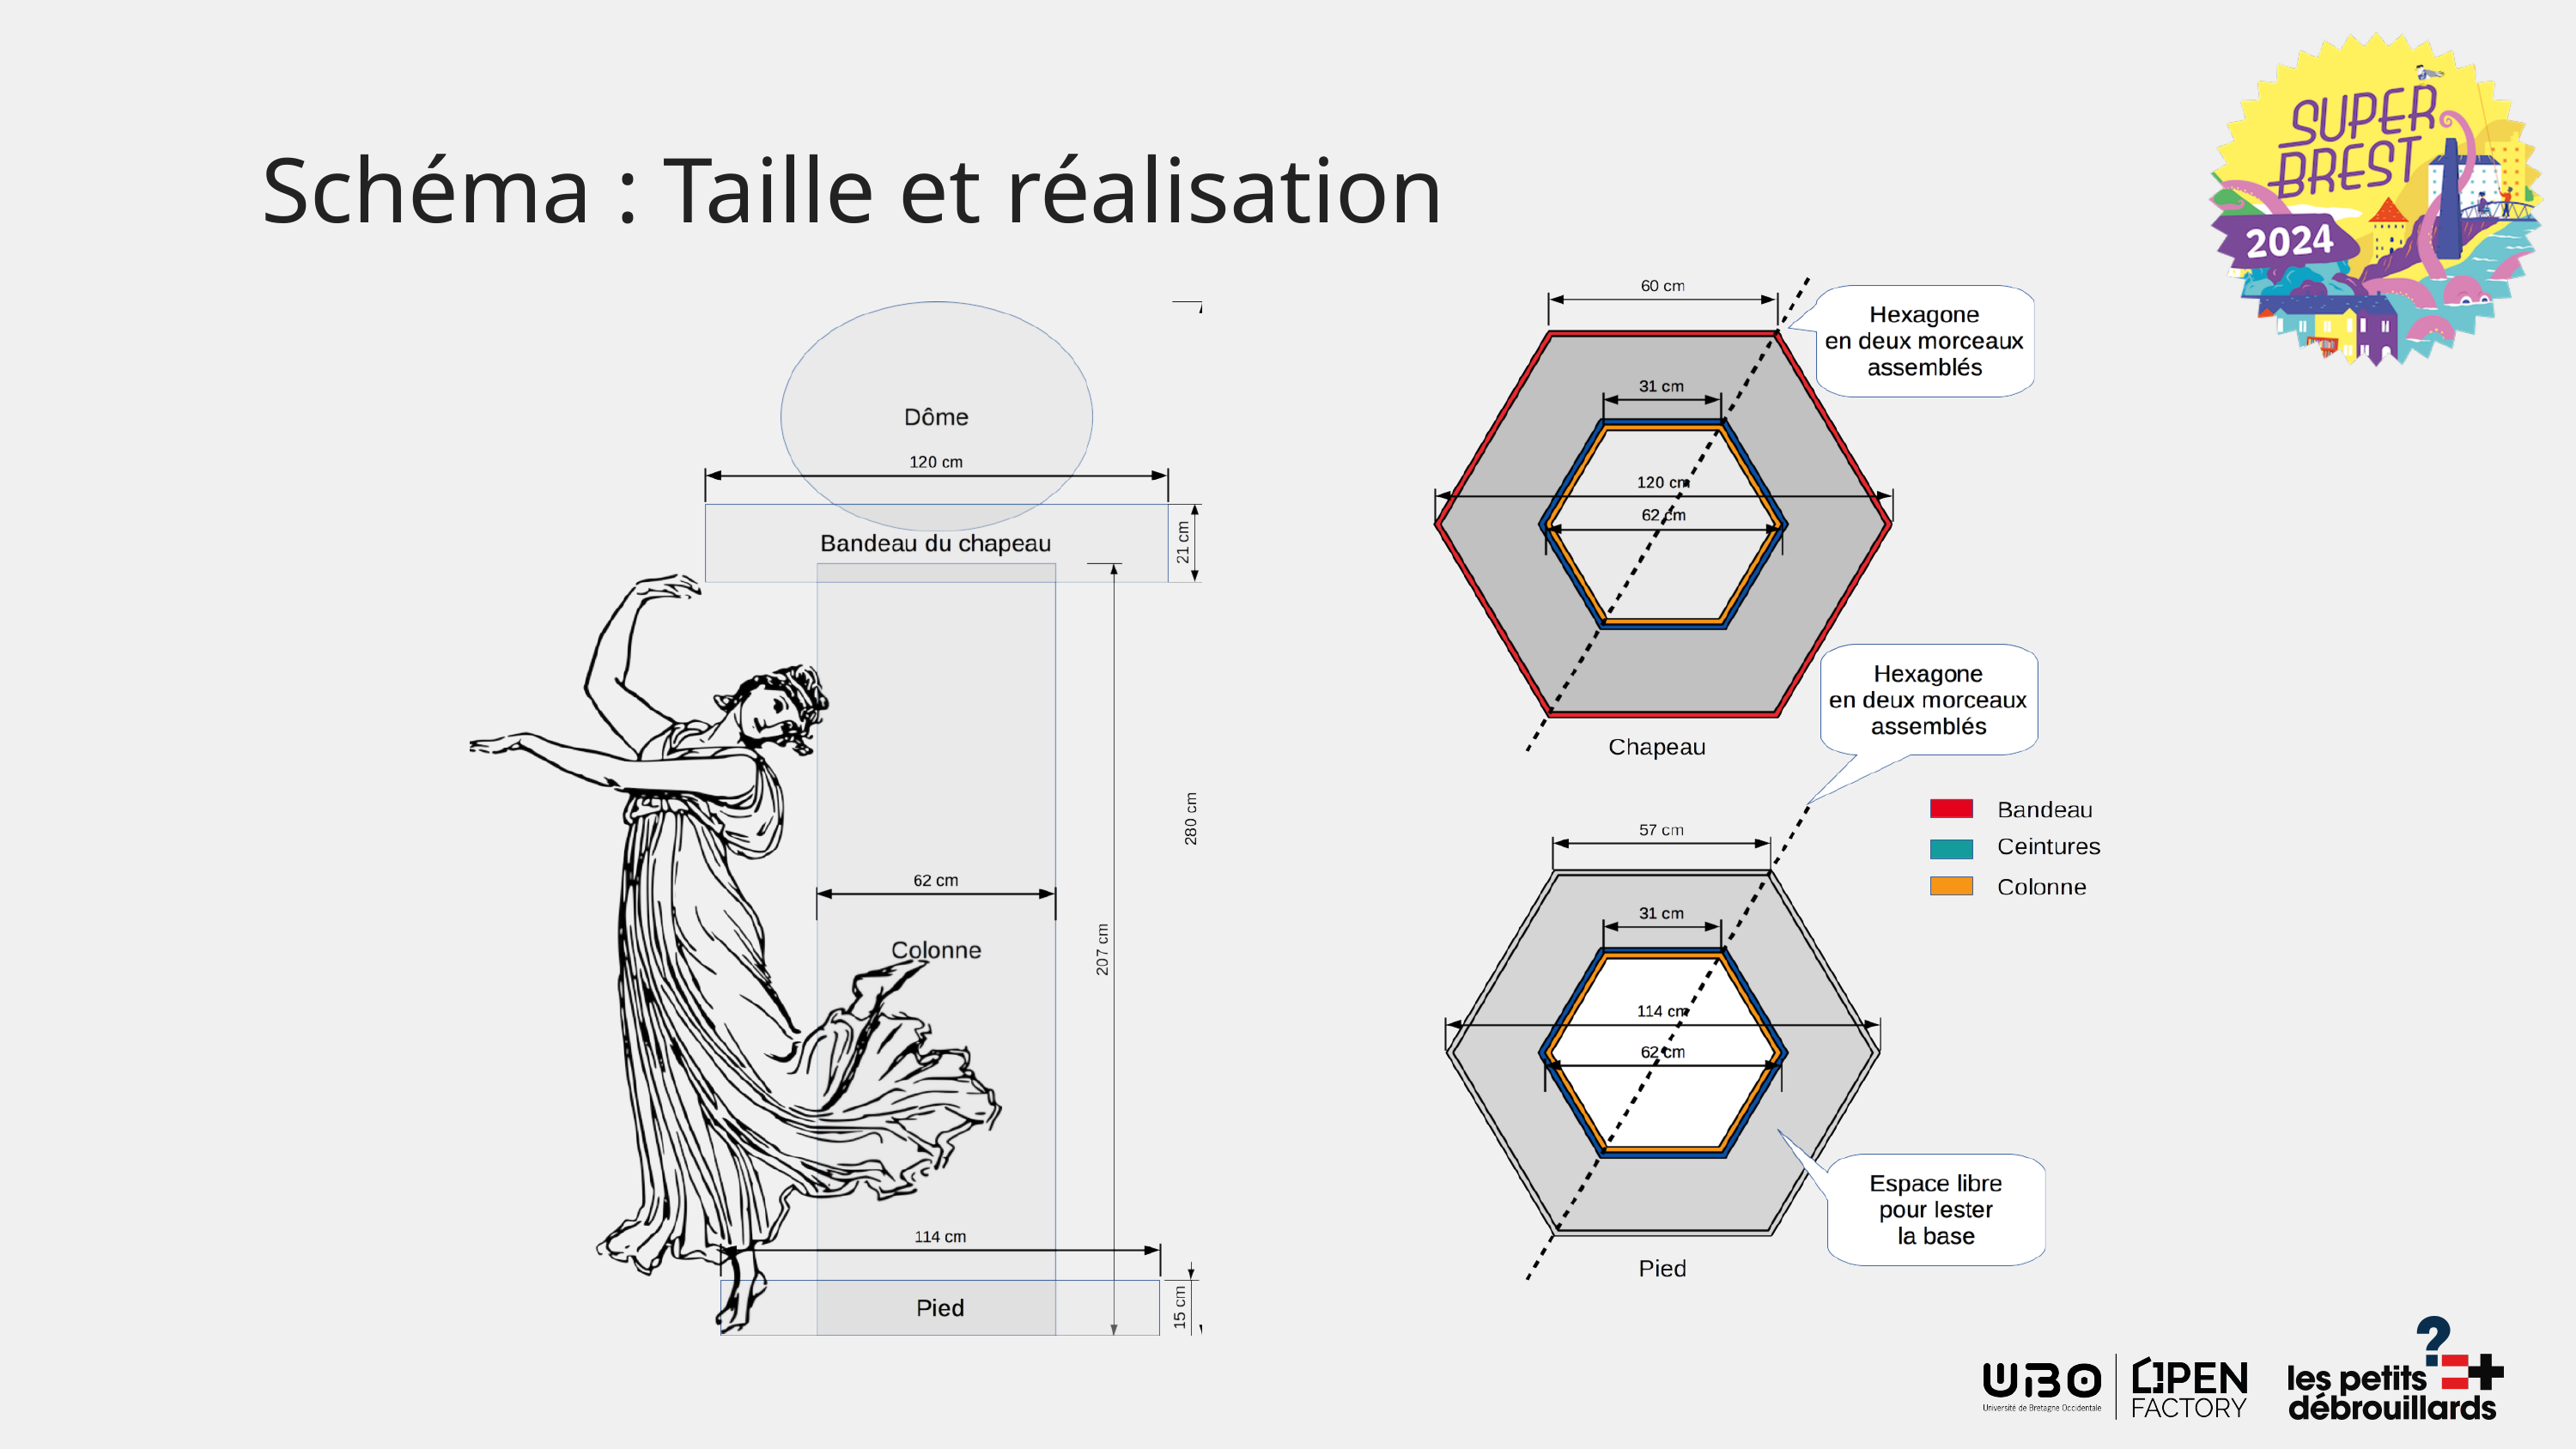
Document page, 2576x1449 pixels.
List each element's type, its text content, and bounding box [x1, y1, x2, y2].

picture [2176, 0, 2576, 400]
picture [1984, 1354, 2247, 1420]
picture [1431, 277, 2155, 1301]
picture [2288, 1316, 2504, 1420]
picture [470, 301, 1202, 1336]
title Schéma : Taille et réalisation [261, 84, 1728, 302]
